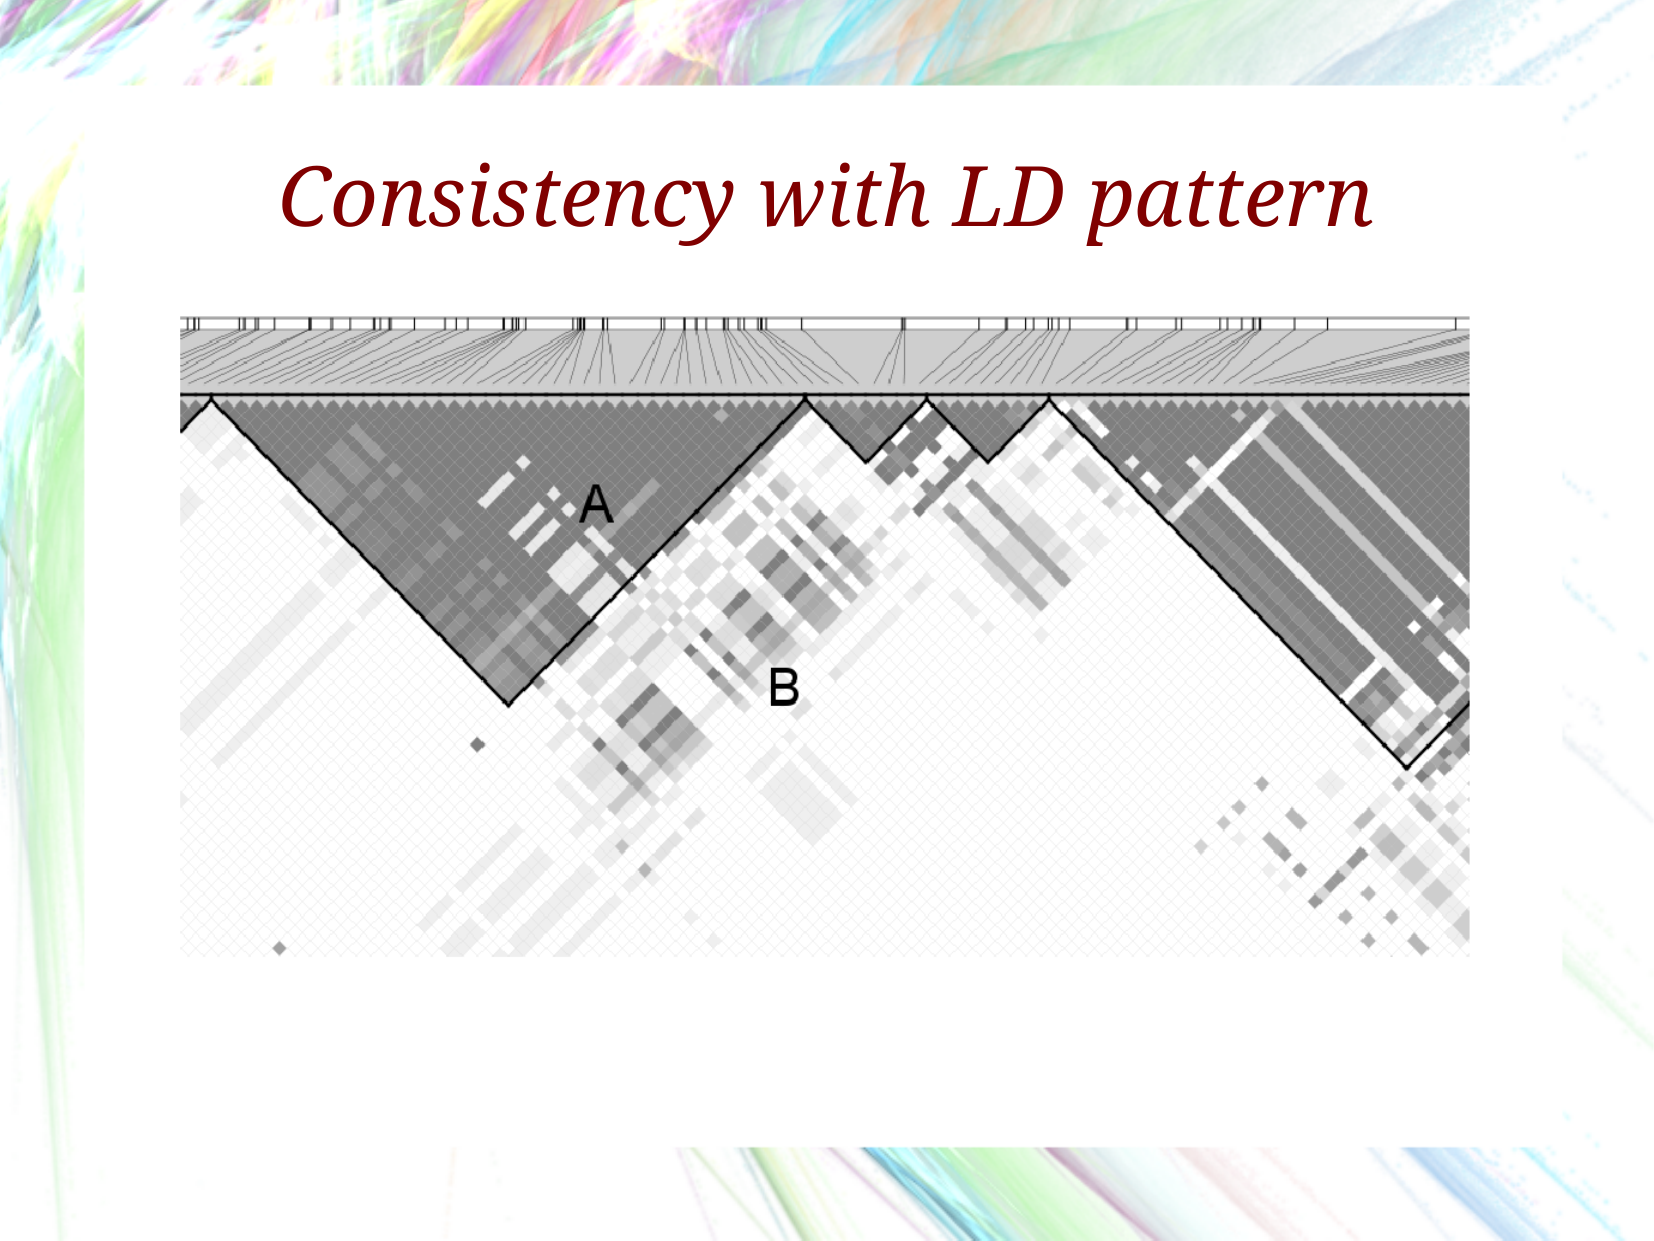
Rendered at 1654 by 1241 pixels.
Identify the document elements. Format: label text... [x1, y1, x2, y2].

title Consistency with LD pattern [82, 98, 1571, 291]
picture [0, 0, 1654, 1241]
